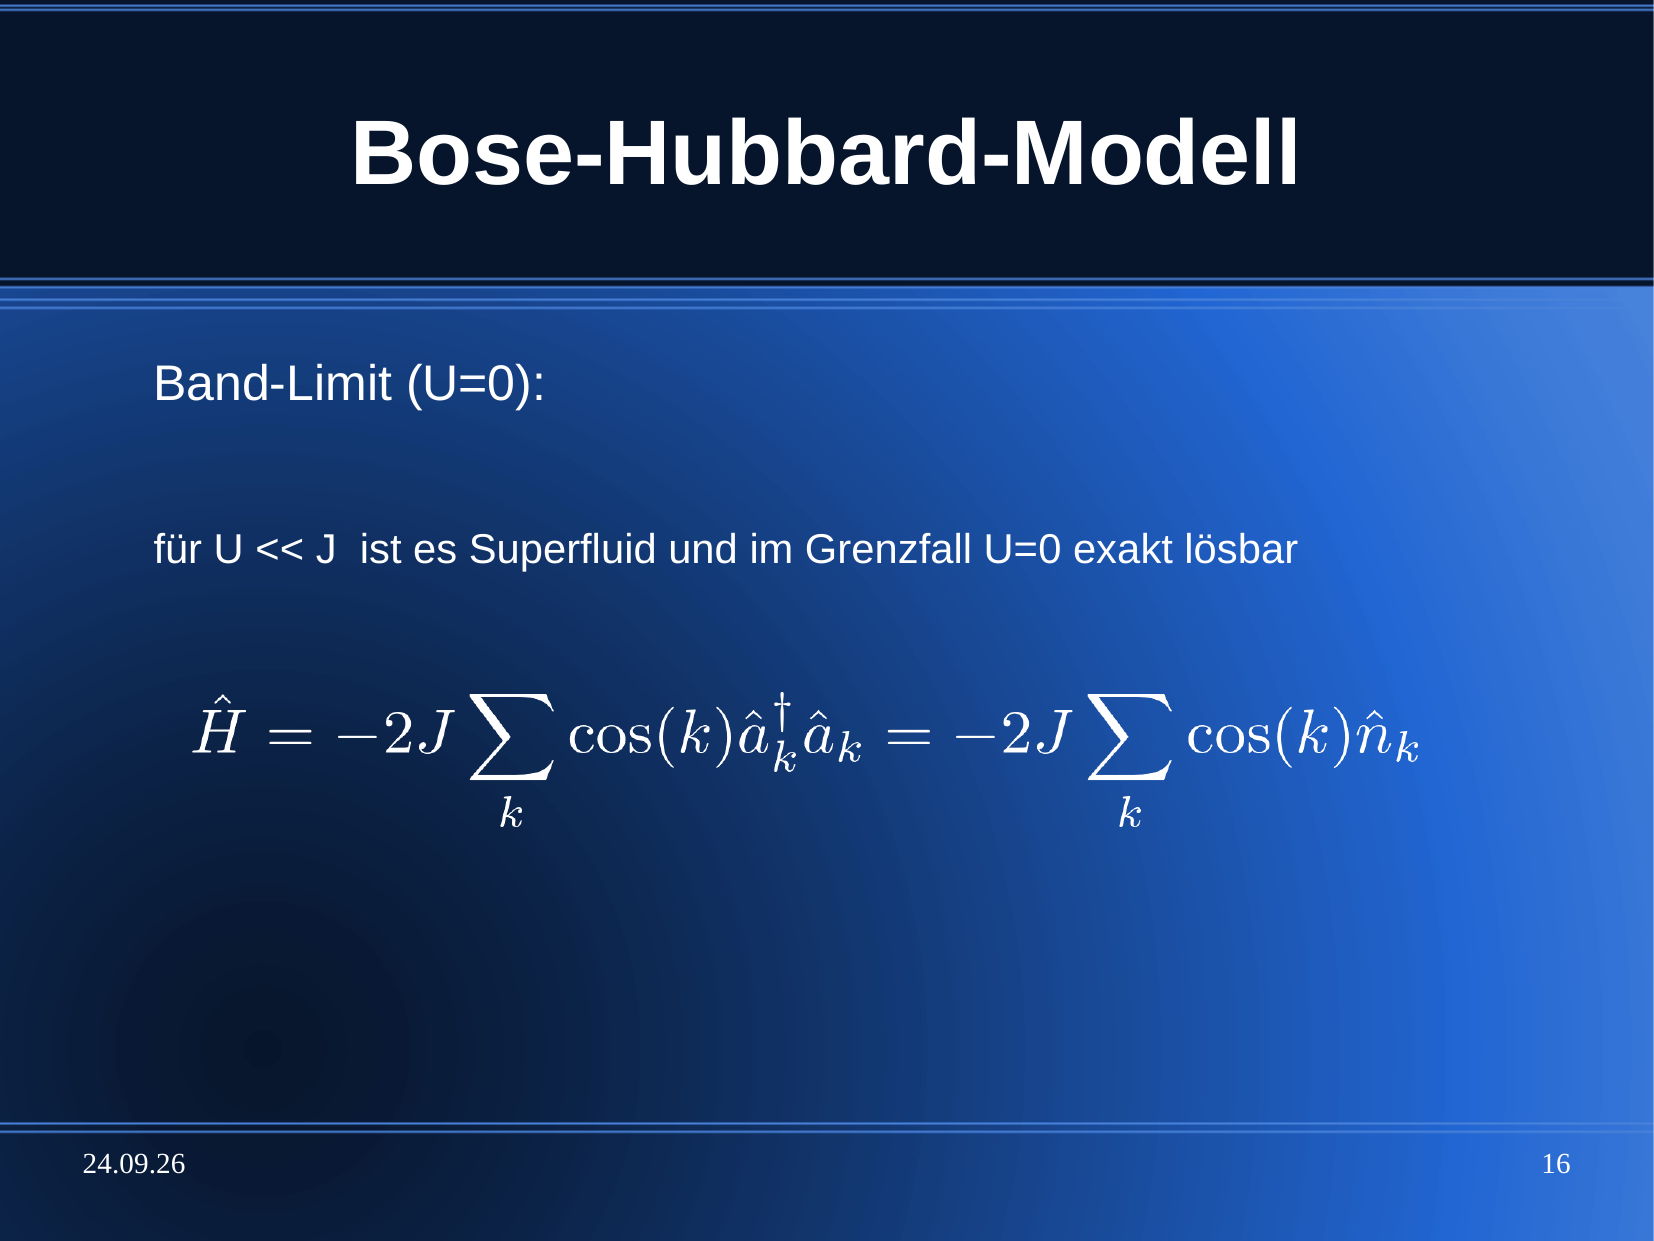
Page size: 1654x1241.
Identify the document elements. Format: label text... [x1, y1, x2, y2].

list Band-Limit (U=0): für U << J ist es Superfluid und im Grenzfall U=0 exakt lösbar [82, 355, 1571, 1058]
title Bose-Hubbard-Modell [82, 49, 1571, 257]
picture [0, 0, 1654, 1241]
